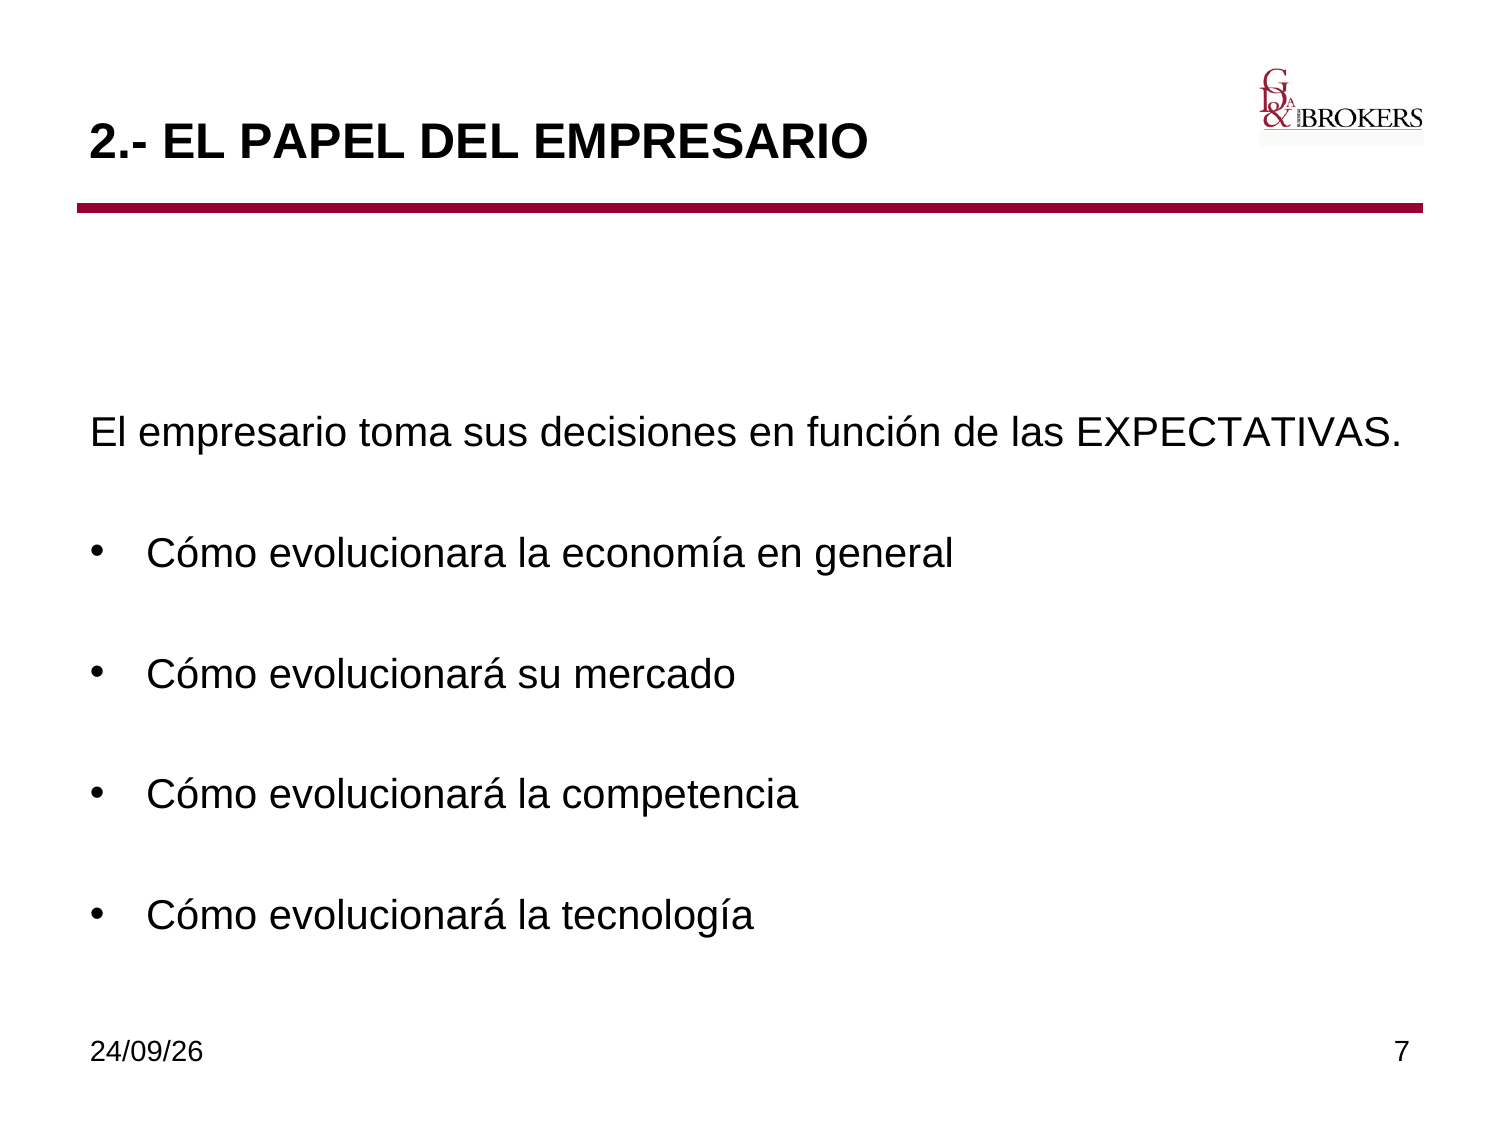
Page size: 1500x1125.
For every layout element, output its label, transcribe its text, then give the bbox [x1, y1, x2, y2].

title 2.- EL PAPEL DEL EMPRESARIO [75, 45, 1426, 233]
list El empresario toma sus decisiones en función de las EXPECTATIVAS. Cómo evolucionara la economía en general Cómo evolucionará su mercado Cómo evolucionará la competencia Cómo evolucionará la tecnología [75, 397, 1426, 1006]
